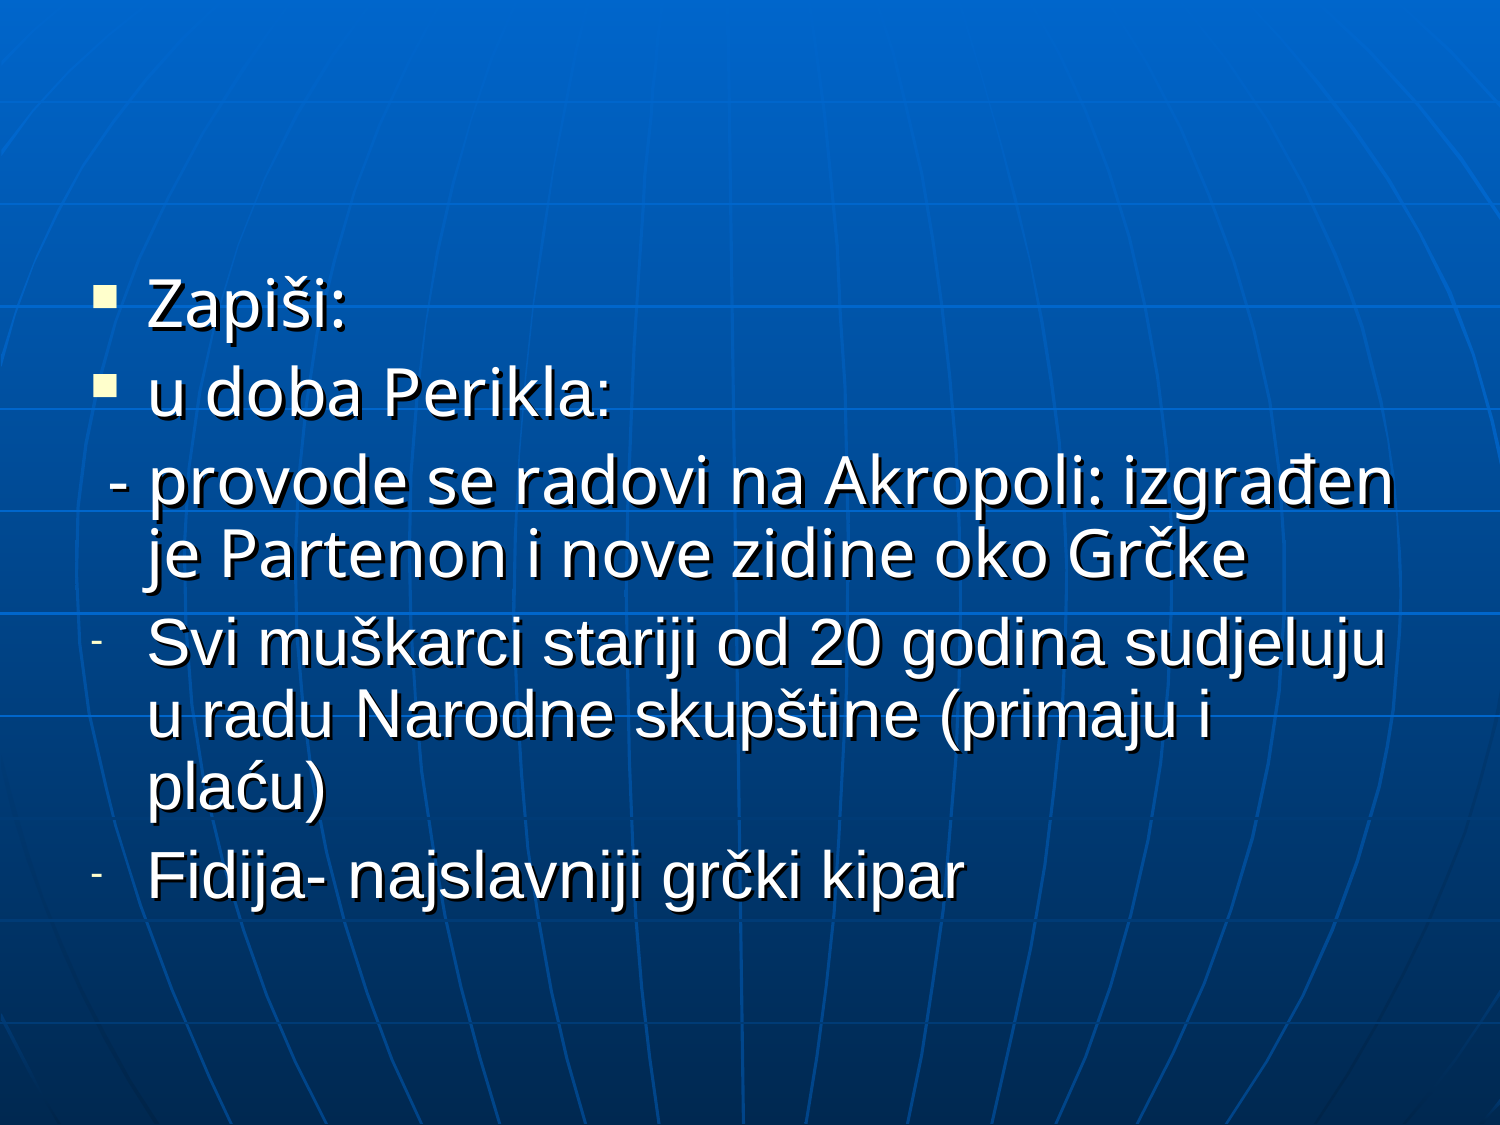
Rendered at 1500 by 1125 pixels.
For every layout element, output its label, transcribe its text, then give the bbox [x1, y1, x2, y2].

list Zapiši: u doba Perikla: - provode se radovi na Akropoli: izgrađen je Partenon i nove zidine oko Grčke Svi muškarci stariji od 20 godina sudjeluju u radu Narodne skupštine (primaju i plaću) Fidija- najslavniji grčki kipar [75, 262, 1426, 1006]
